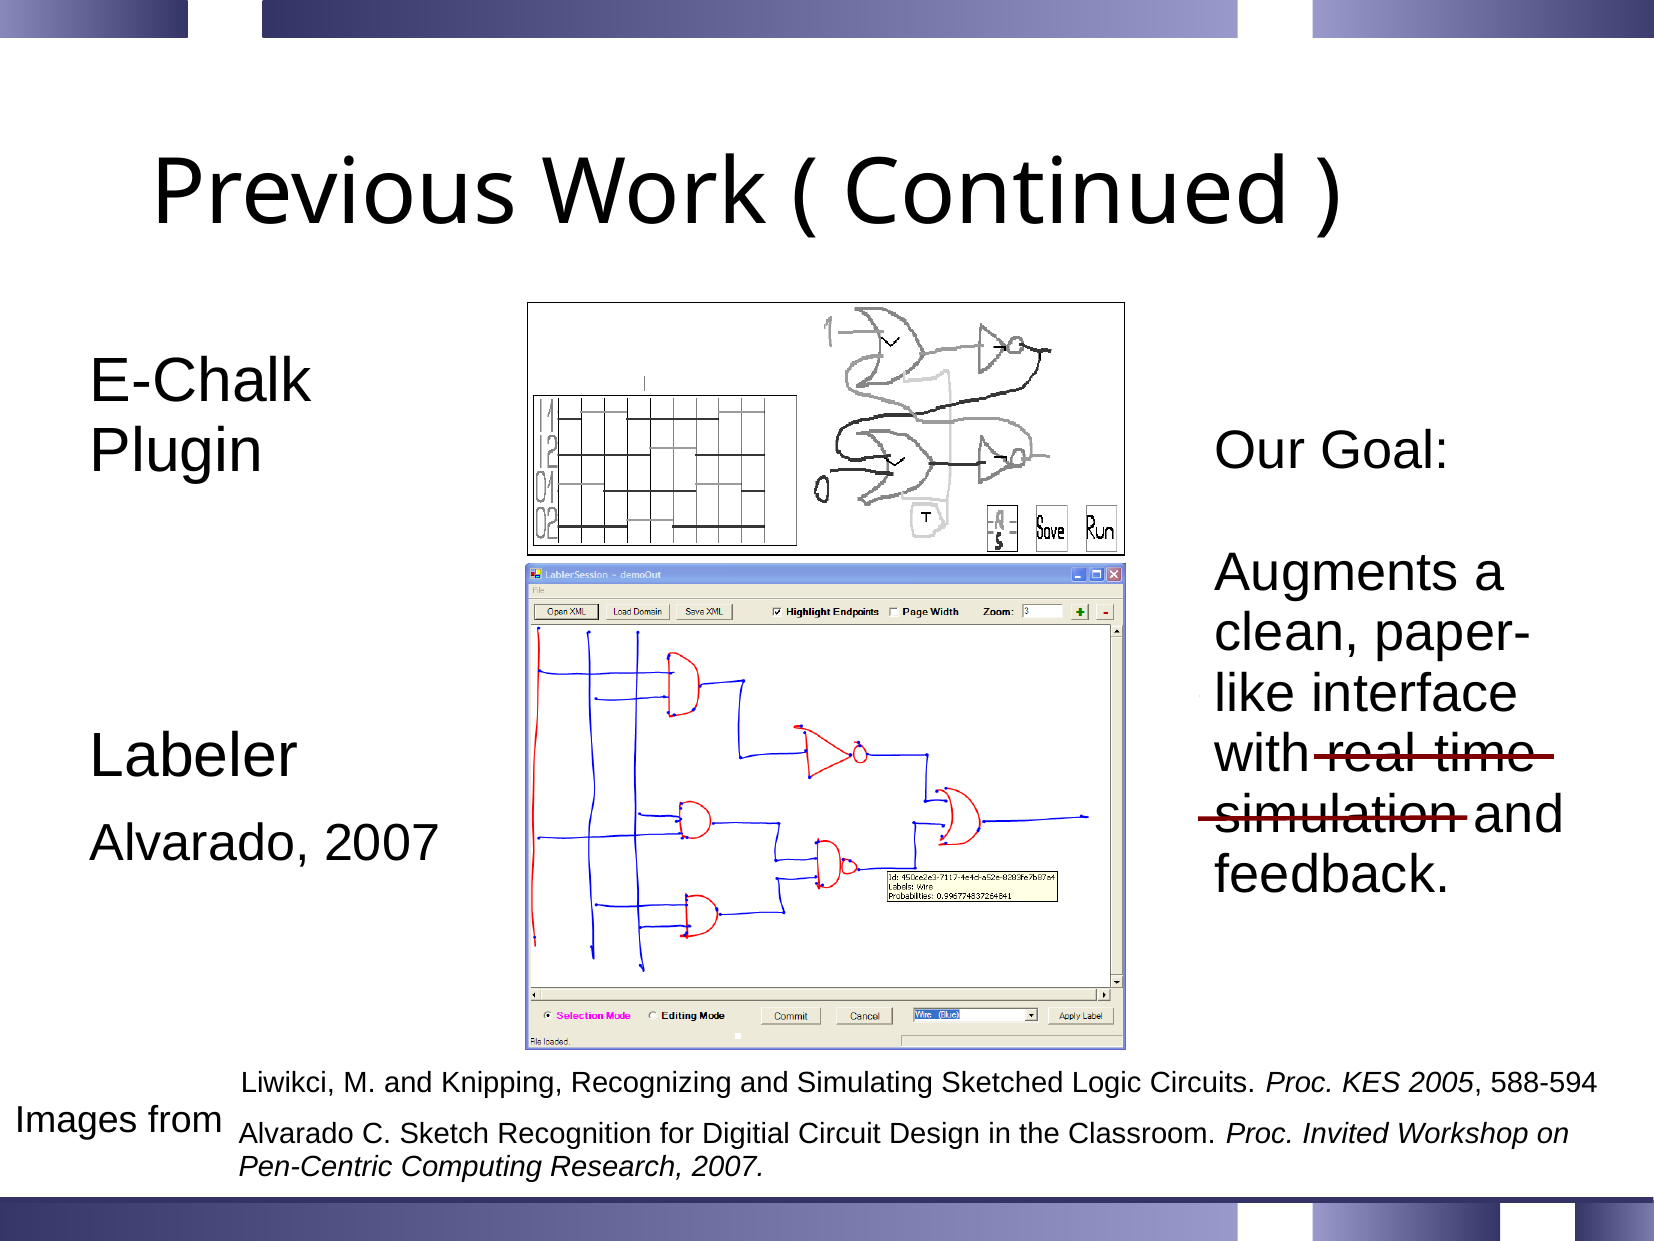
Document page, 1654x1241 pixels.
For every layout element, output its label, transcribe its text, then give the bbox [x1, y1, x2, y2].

text_box [0, 0, 188, 38]
text_box Liwikci, M. and Knipping, Recognizing and Simulating Sketched Logic Circuits. Proc. KES 2005, 588-594 [226, 1058, 1613, 1106]
text_box [1312, 1203, 1501, 1241]
text_box Images from [0, 1090, 263, 1148]
text_box Our Goal: Augments a clean, paper-like interface with real-time simulation and feedback. [1200, 412, 1613, 976]
text_box [262, 0, 1238, 37]
title Previous Work ( Continued ) [150, 37, 1501, 338]
picture [525, 299, 1126, 1051]
text_box Alvarado C. Sketch Recognition for Digitial Circuit Design in the Classroom. Proc. Invited Workshop on Pen-Centric Computing Research, 2007. [223, 1109, 1612, 1190]
text_box E-Chalk Plugin [75, 337, 488, 601]
text_box [1312, 0, 1654, 38]
text_box [0, 1203, 1238, 1241]
text_box [1575, 1203, 1654, 1241]
text_box Labeler Alvarado, 2007 [75, 712, 488, 947]
